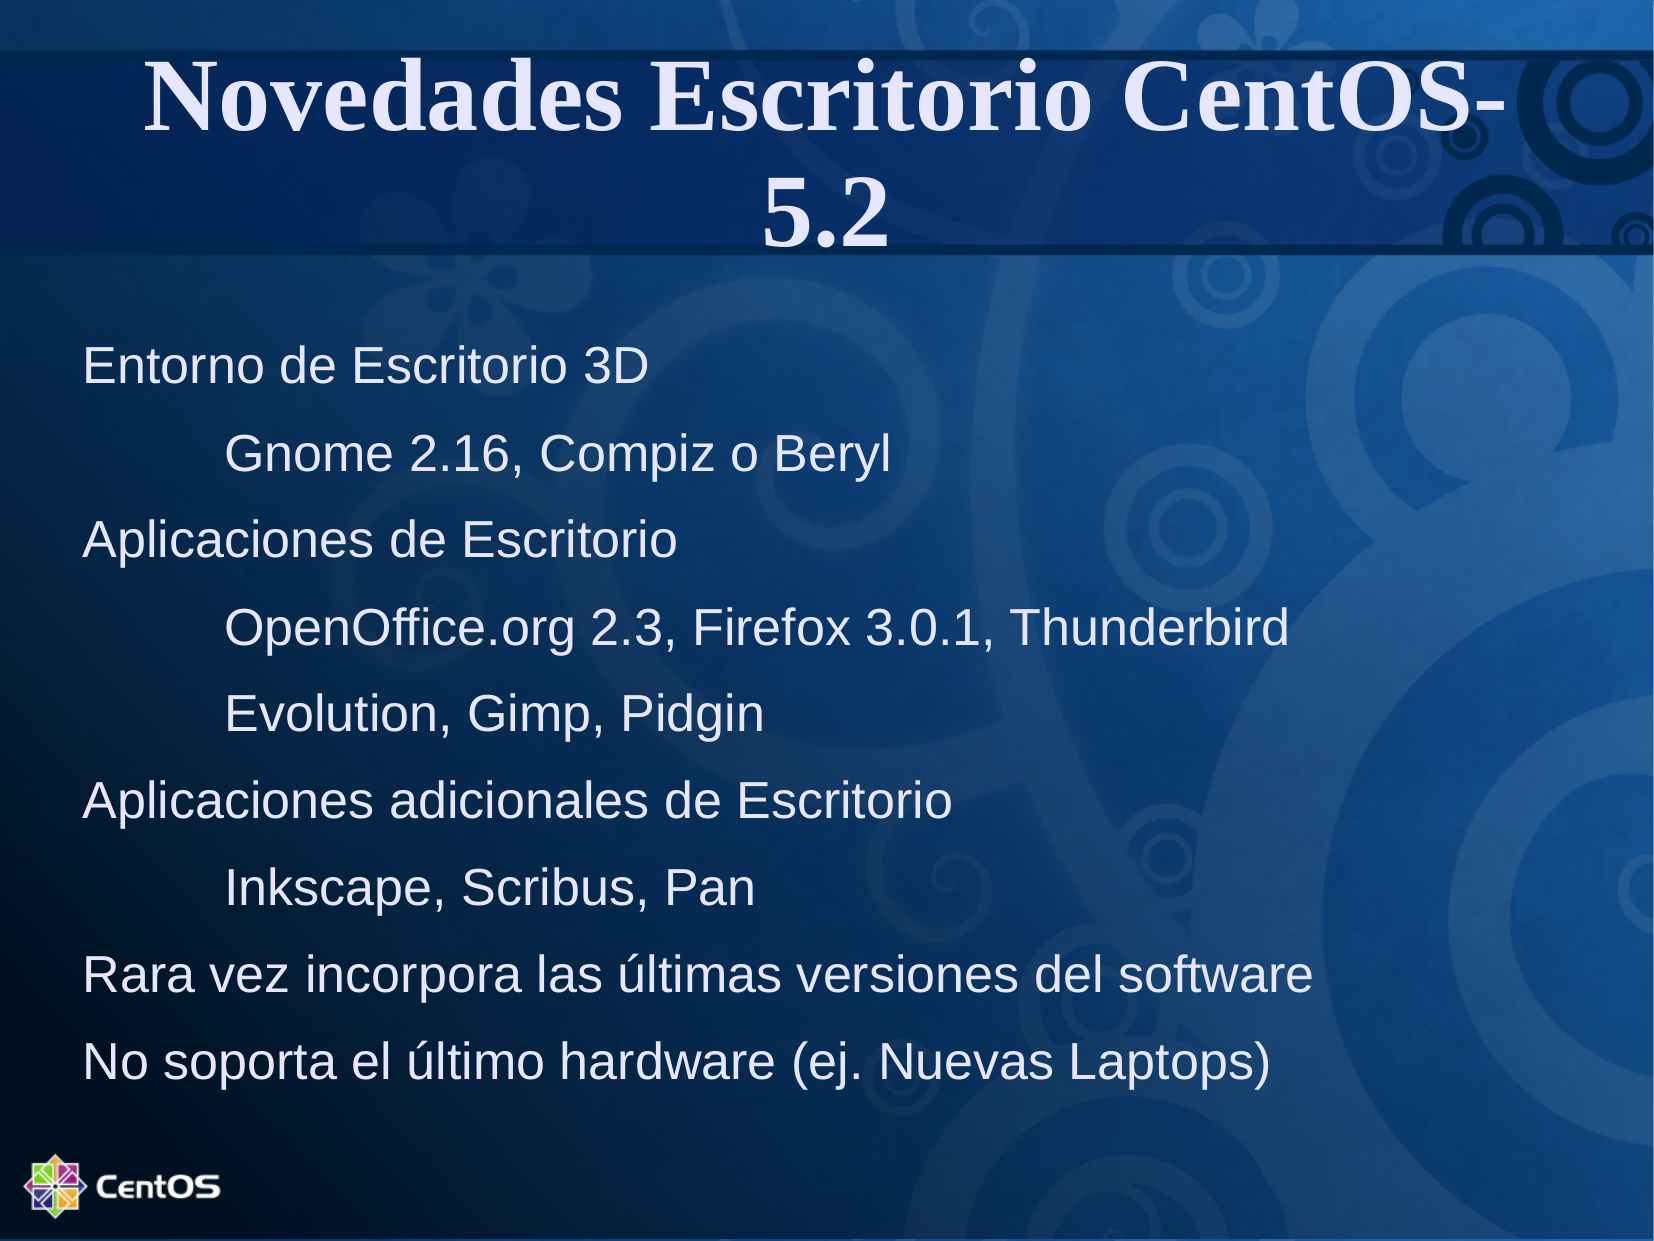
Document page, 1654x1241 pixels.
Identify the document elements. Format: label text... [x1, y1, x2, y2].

subtitle Entorno de Escritorio 3D Gnome 2.16, Compiz o Beryl Aplicaciones de Escritorio OpenOffice.org 2.3, Firefox 3.0.1, Thunderbird Evolution, Gimp, Pidgin Aplicaciones adicionales de Escritorio Inkscape, Scribus, Pan Rara vez incorpora las últimas versiones del software No soporta el último hardware (ej. Nuevas Laptops) [82, 297, 1571, 1102]
title Novedades Escritorio CentOS-5.2 [82, 56, 1571, 250]
picture [0, 0, 1654, 1241]
